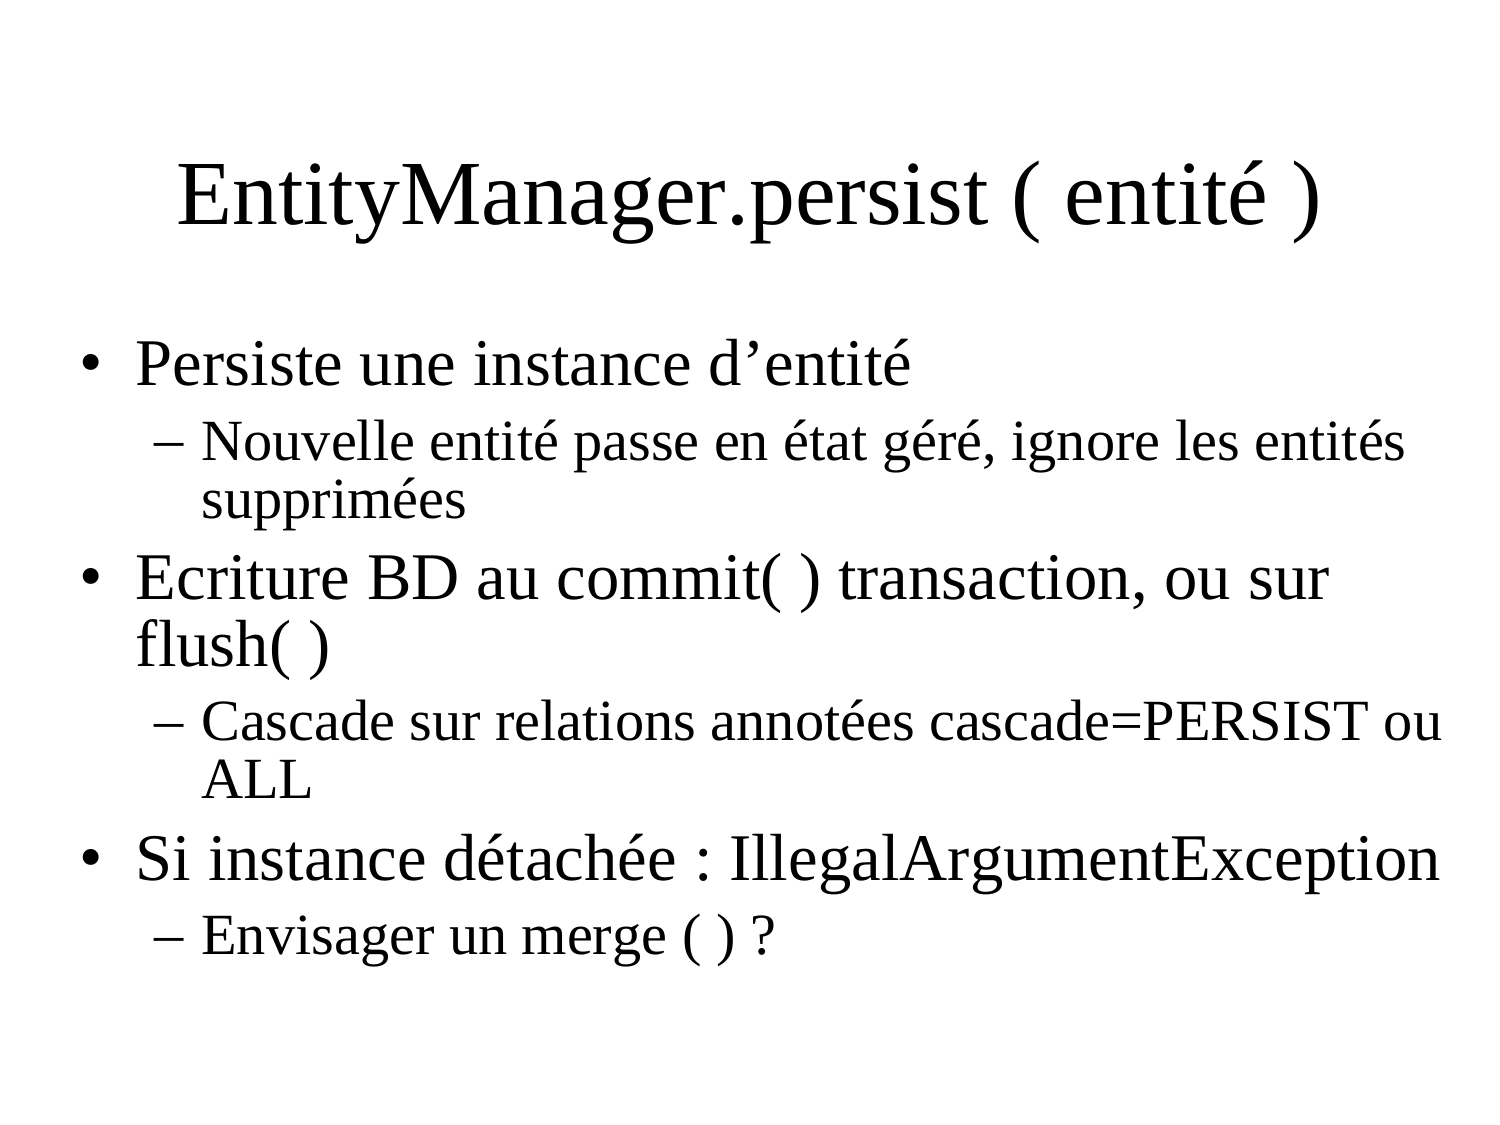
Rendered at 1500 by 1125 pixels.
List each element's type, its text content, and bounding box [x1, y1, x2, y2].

title EntityManager.persist ( entité ) [112, 99, 1388, 288]
list Persiste une instance d’entité Nouvelle entité passe en état géré, ignore les entités supprimées Ecriture BD au commit( ) transaction, ou sur flush( ) Cascade sur relations annotées cascade=PERSIST ou ALL Si instance détachée : IllegalArgumentException Envisager un merge ( ) ? [64, 324, 1459, 1035]
